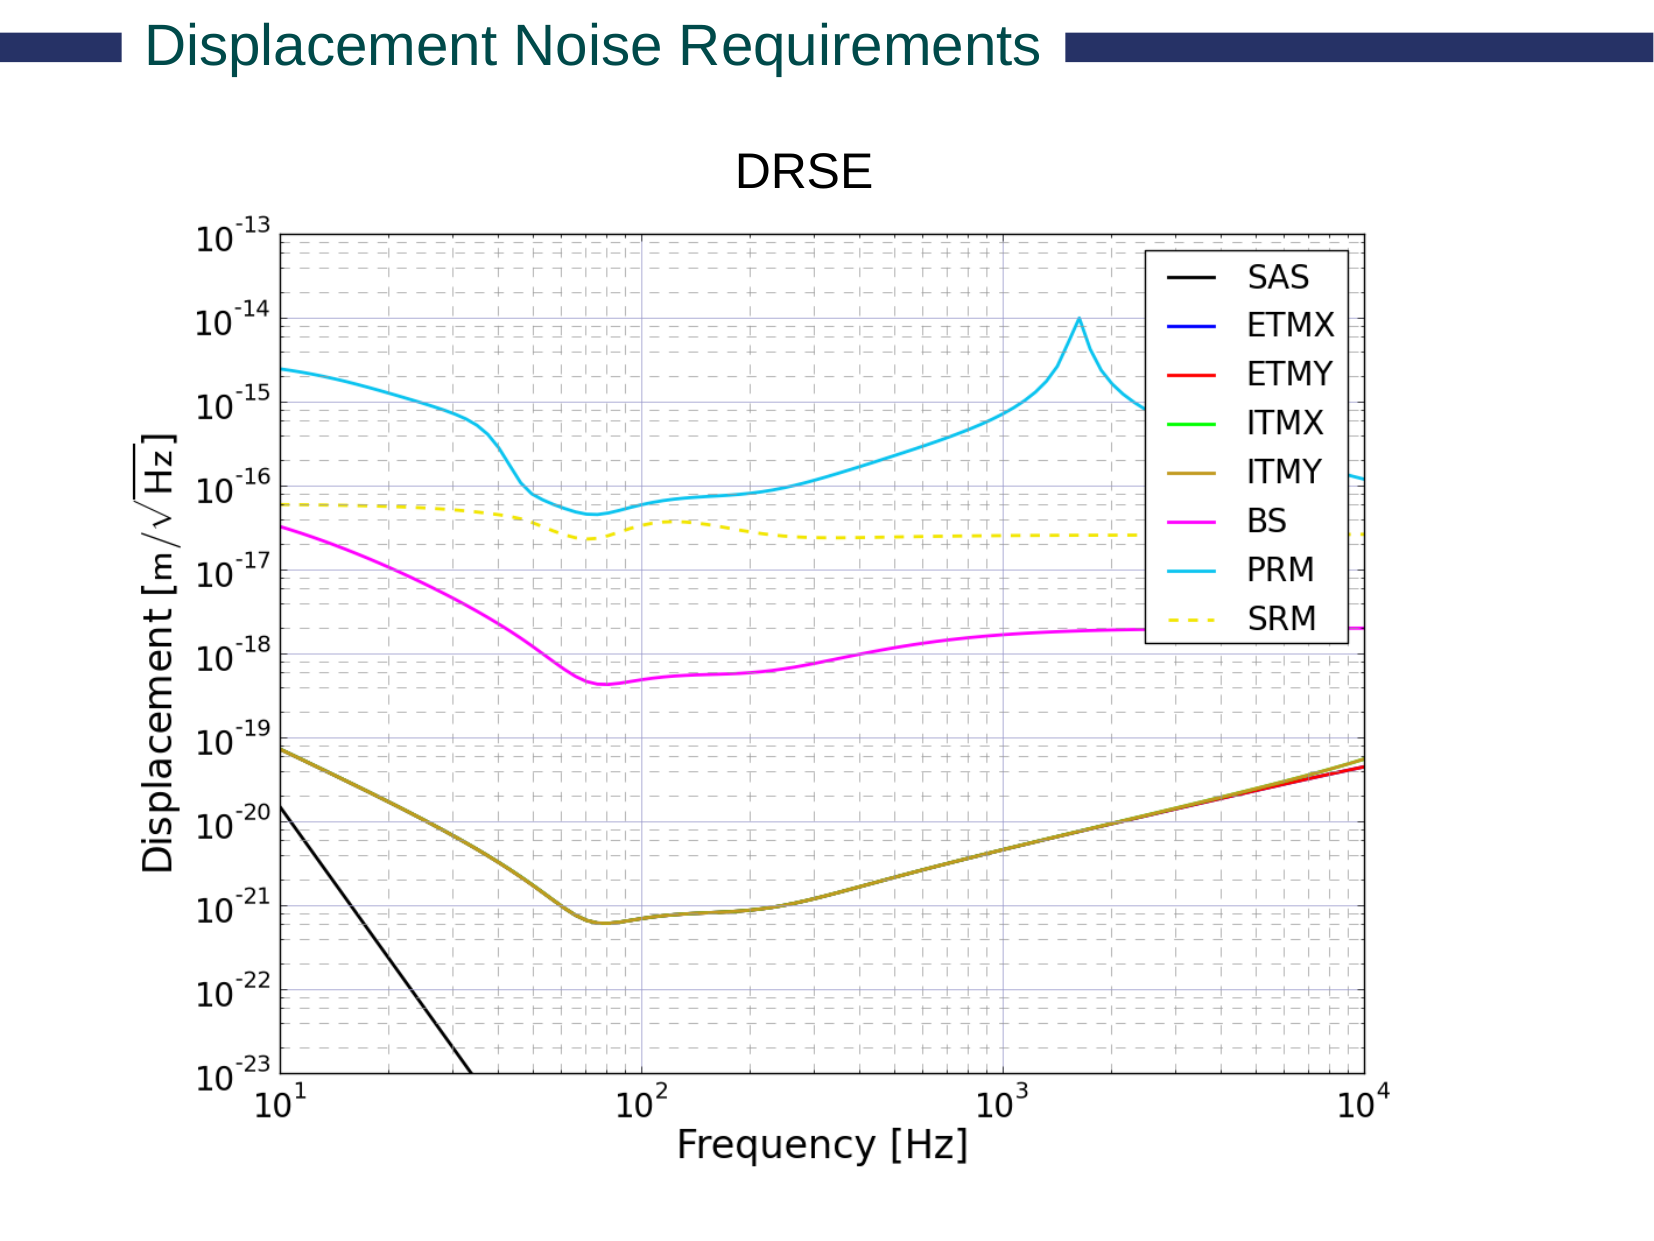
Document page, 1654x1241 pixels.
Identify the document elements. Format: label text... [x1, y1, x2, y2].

text_box DRSE [720, 135, 889, 207]
title Displacement Noise Requirements [121, 12, 1066, 78]
picture [105, 129, 1504, 1178]
